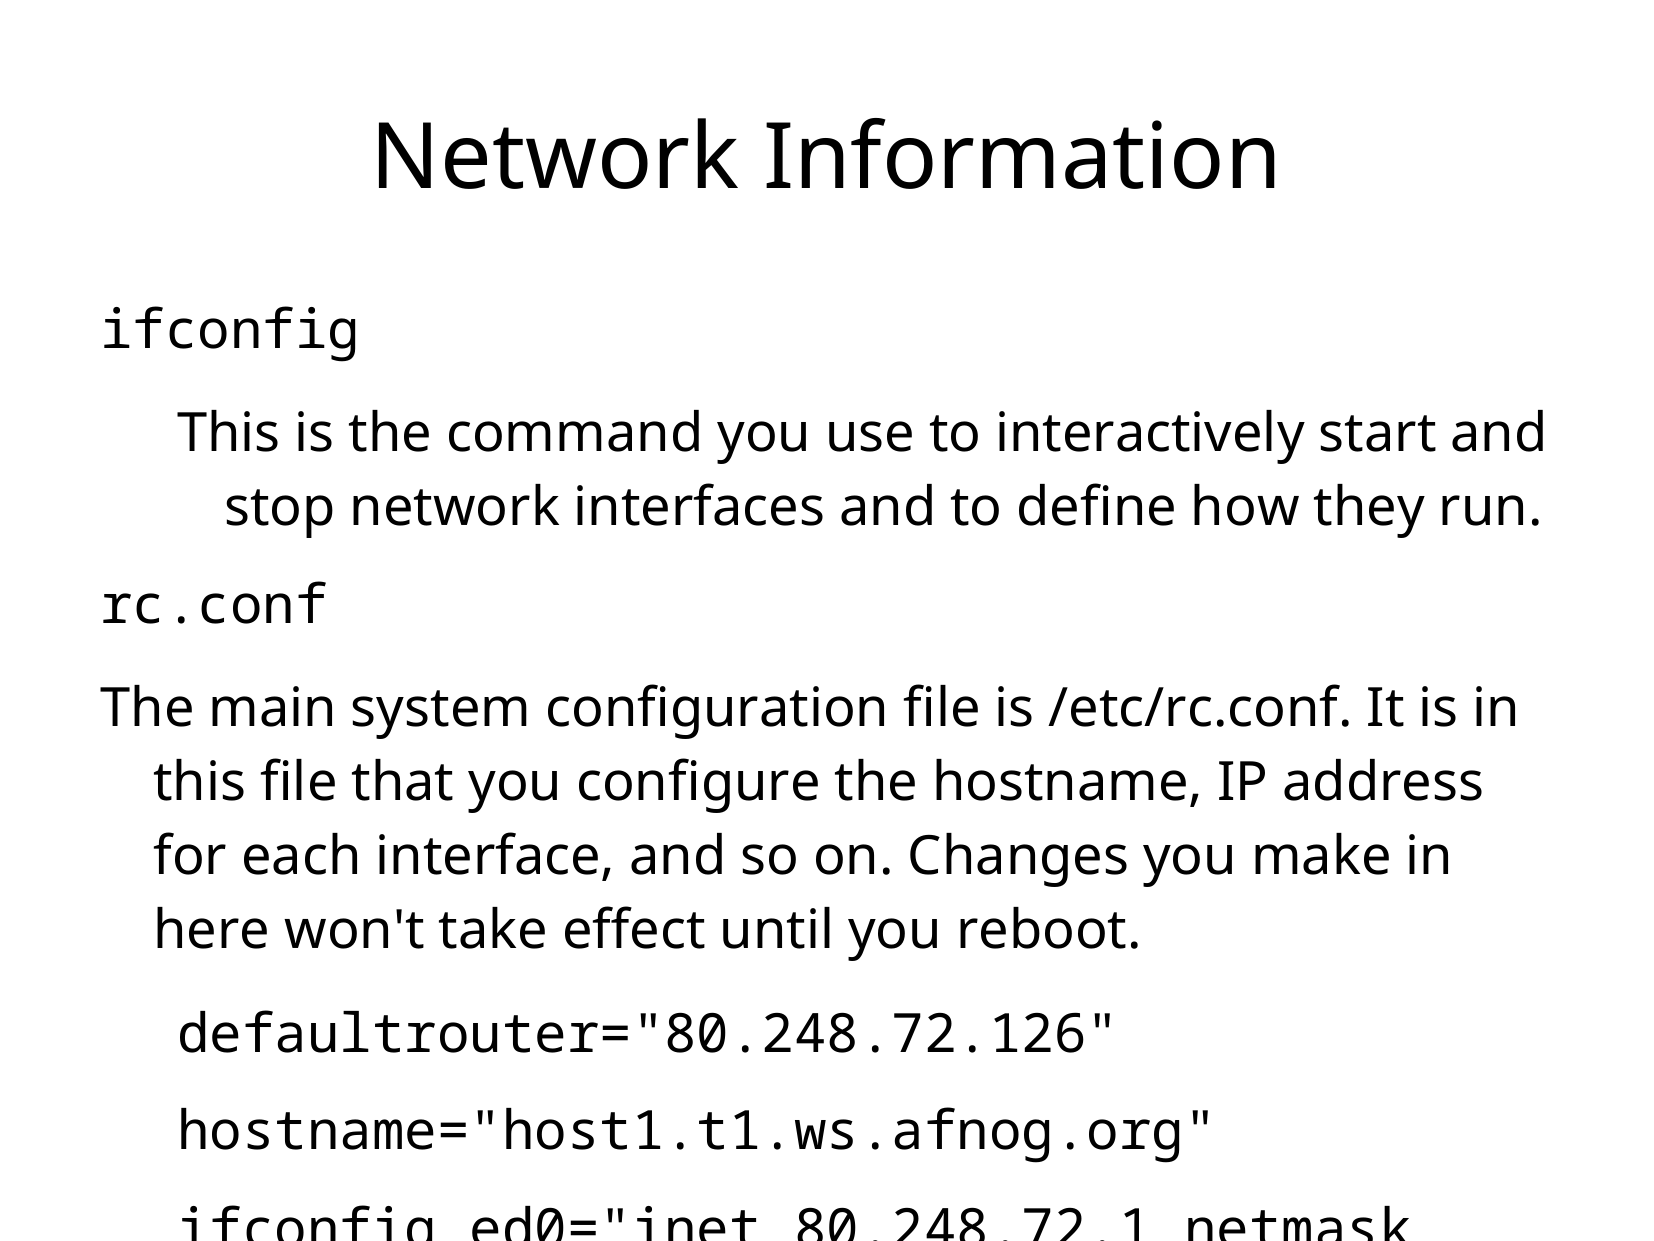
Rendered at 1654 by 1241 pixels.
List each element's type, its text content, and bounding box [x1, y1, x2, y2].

title Network Information [82, 49, 1571, 257]
list ifconfig This is the command you use to interactively start and stop network interfaces and to define how they run. rc.conf The main system configuration file is /etc/rc.conf. It is in this file that you configure the hostname, IP address for each interface, and so on. Changes you make in here won't take effect until you reboot. defaultrouter="80.248.72.126" hostname="host1.t1.ws.afnog.org" ifconfig_ed0="inet 80.248.72.1 netmask 255.255.255.248" [82, 290, 1571, 1212]
